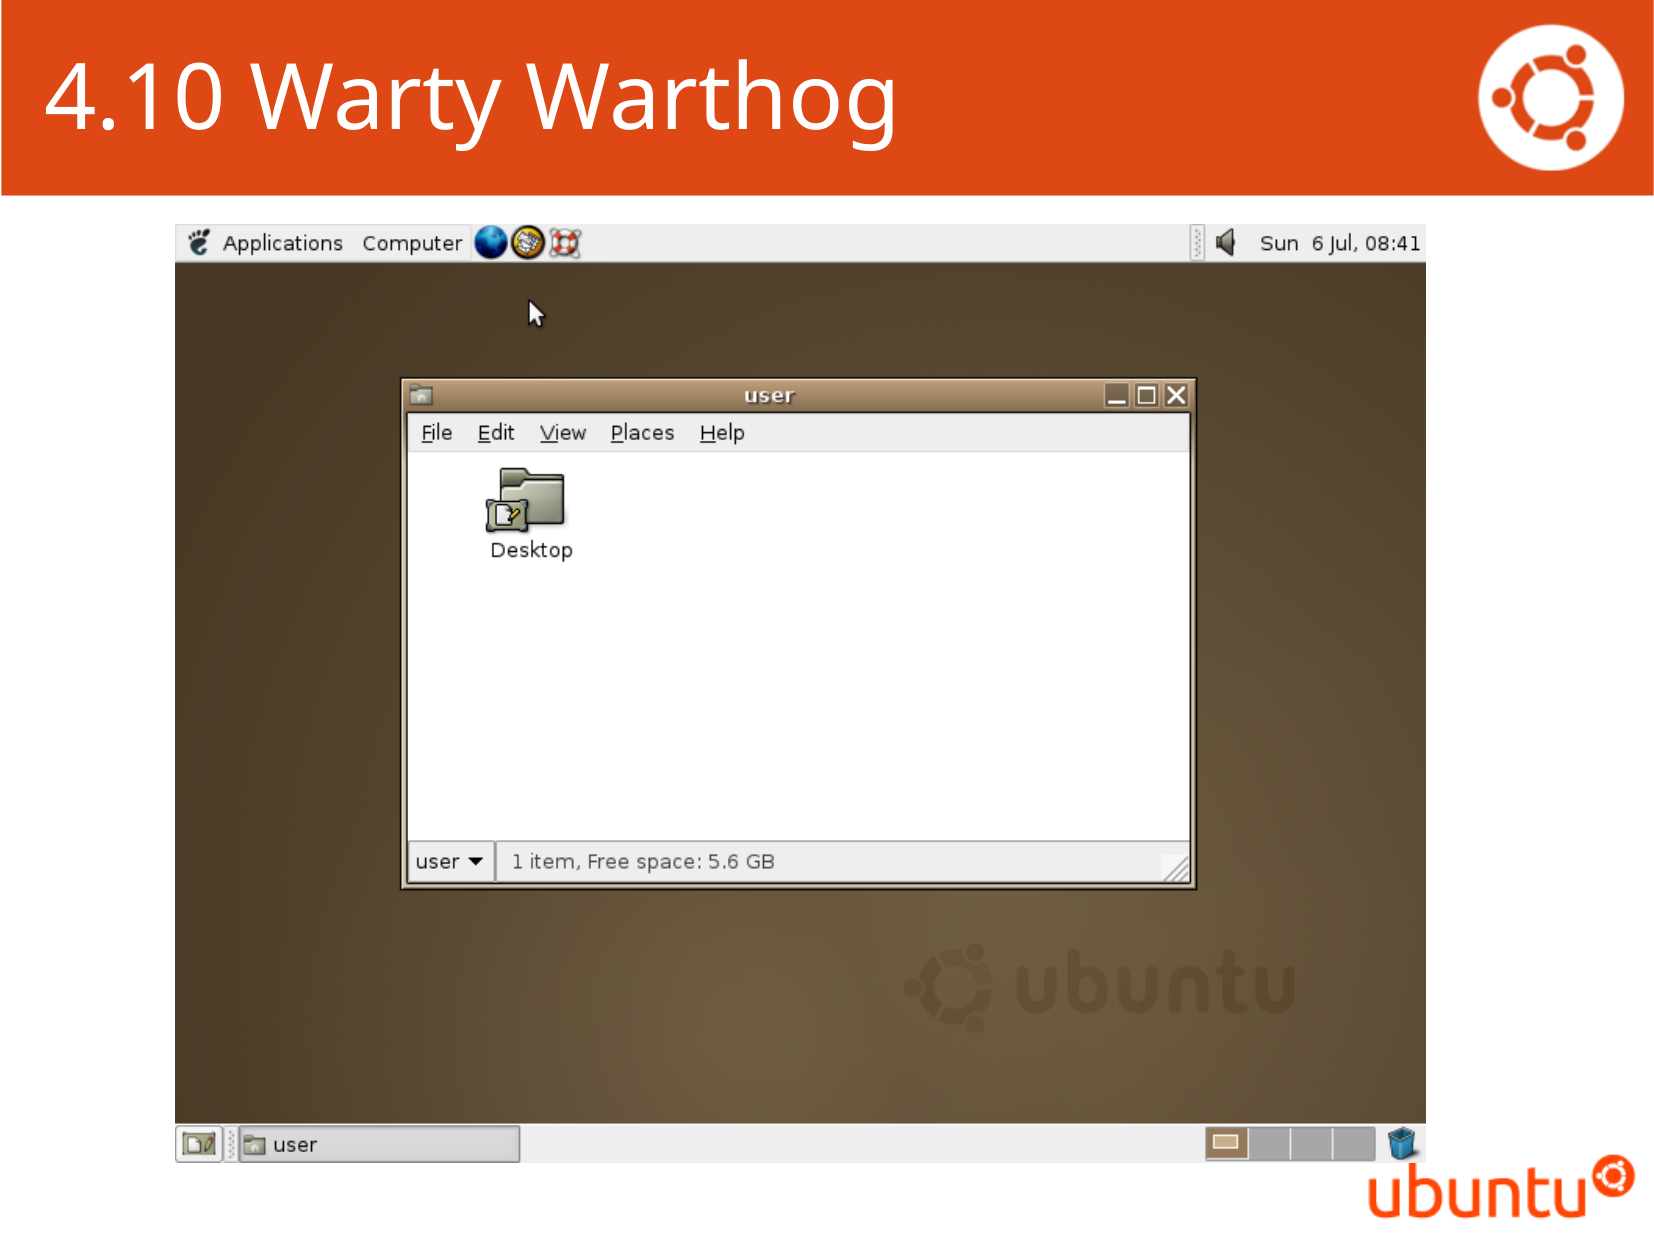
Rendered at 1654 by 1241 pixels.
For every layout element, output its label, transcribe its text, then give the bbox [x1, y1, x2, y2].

title 4.10 Warty Warthog [29, 0, 1459, 198]
picture [0, 0, 1654, 1241]
